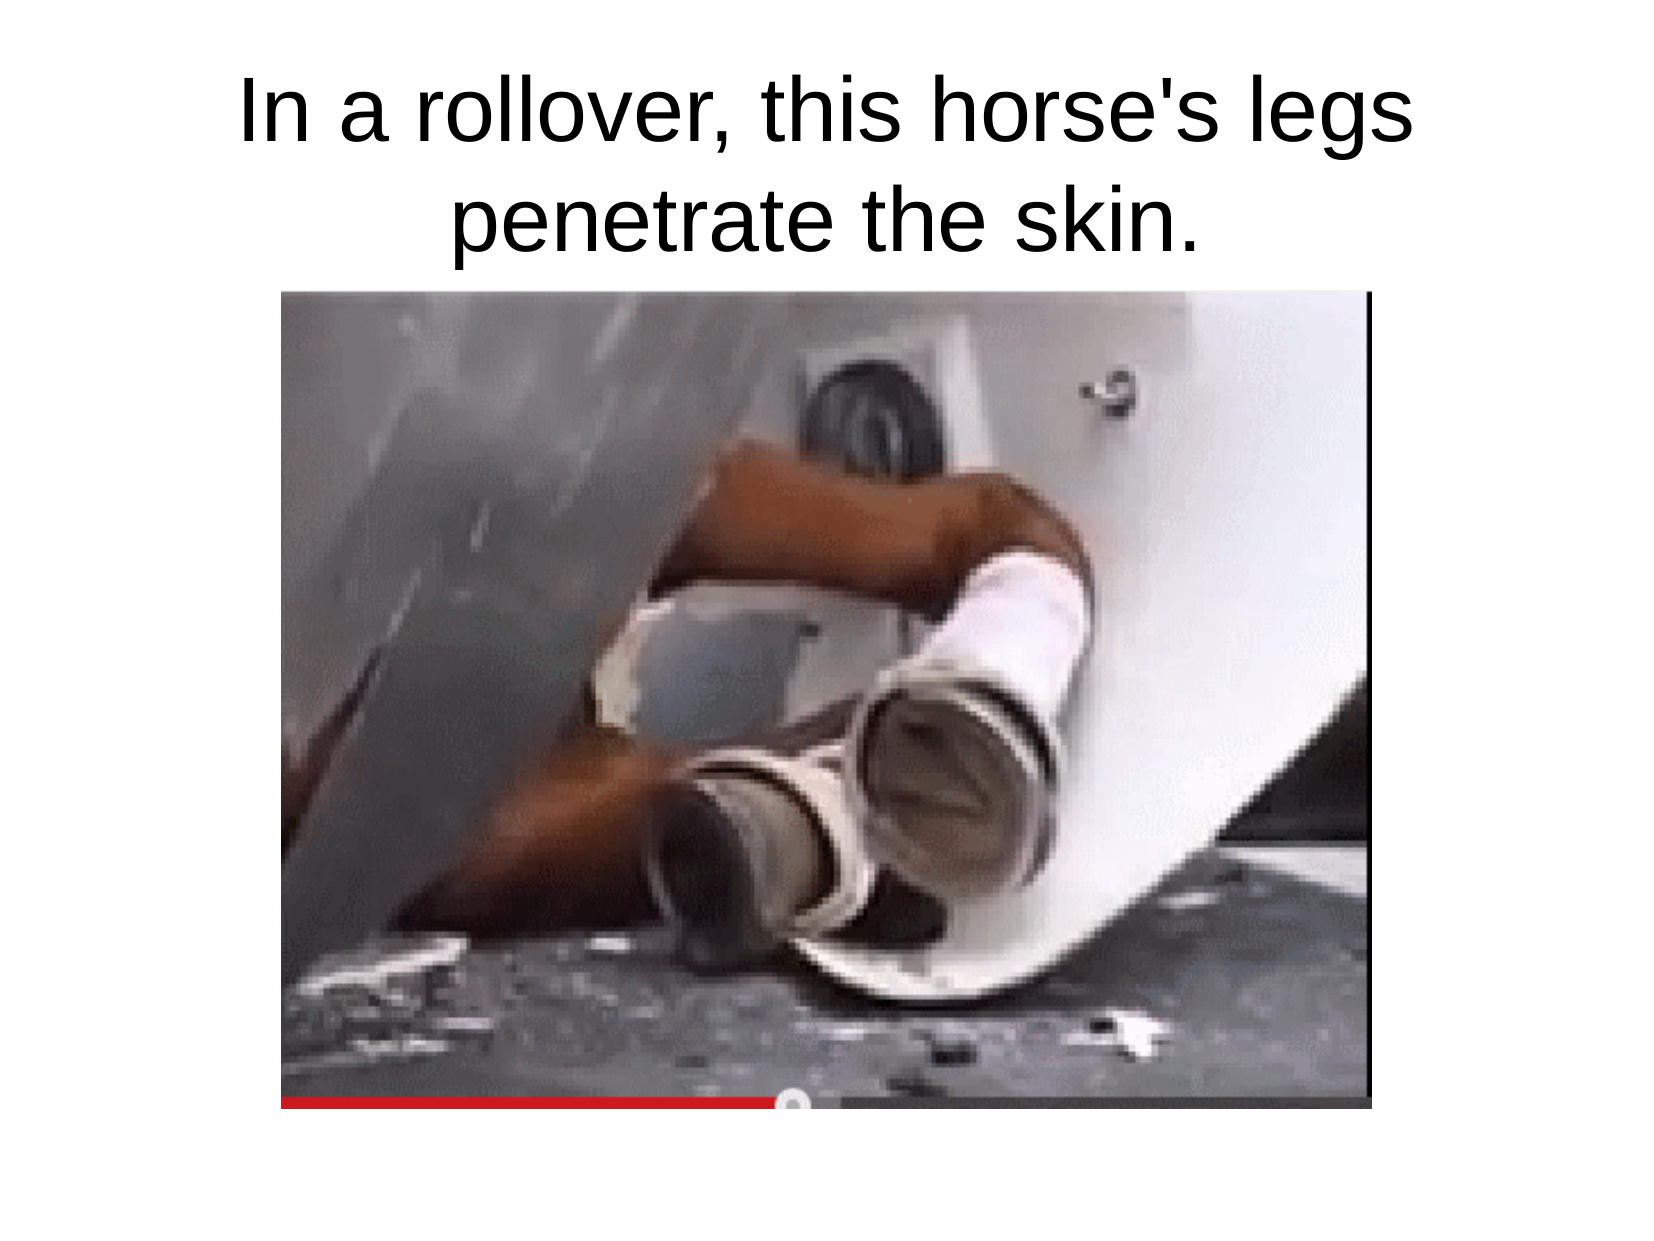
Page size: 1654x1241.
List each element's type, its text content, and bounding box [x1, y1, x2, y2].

picture [281, 290, 1372, 1109]
title In a rollover, this horse's legs penetrate the skin. [82, 49, 1571, 257]
